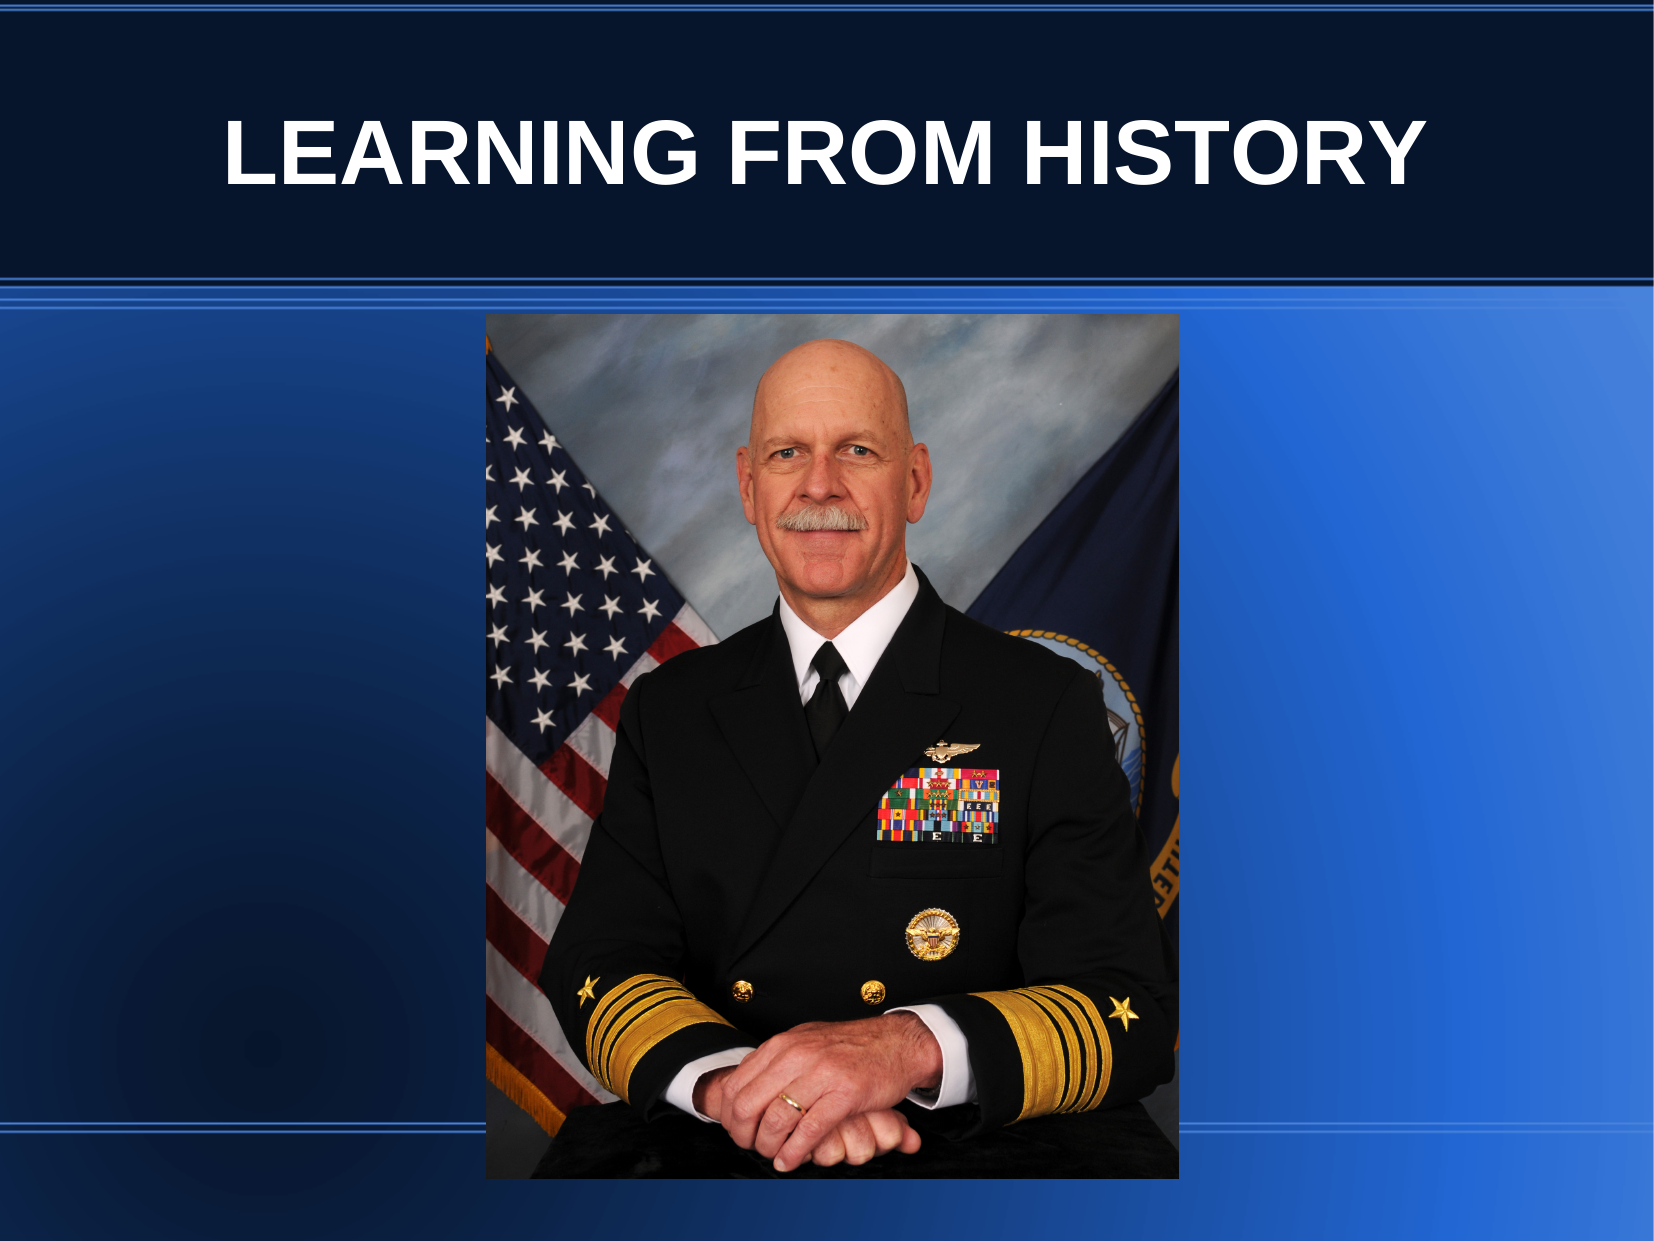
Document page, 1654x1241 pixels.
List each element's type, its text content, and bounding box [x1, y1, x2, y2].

title LEARNING FROM HISTORY [82, 49, 1571, 257]
picture [0, 0, 1654, 1241]
